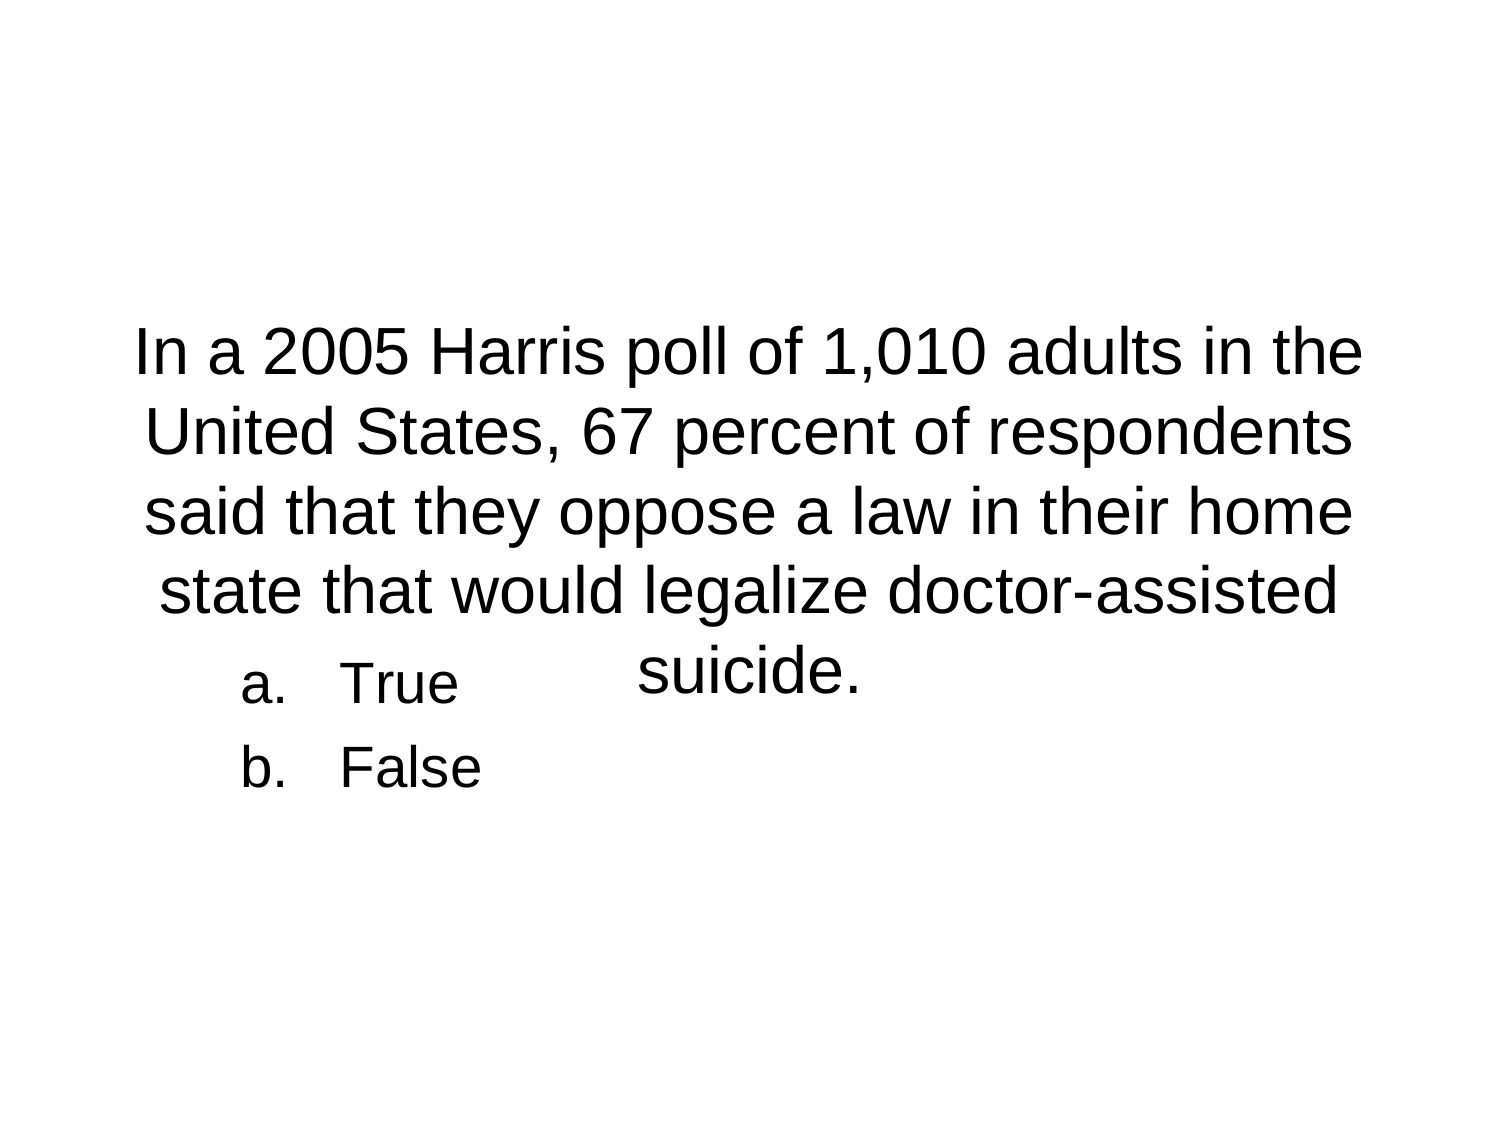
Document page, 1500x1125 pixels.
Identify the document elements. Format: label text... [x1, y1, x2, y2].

subtitle True False [225, 637, 1276, 925]
title In a 2005 Harris poll of 1,010 adults in the United States, 67 percent of respondents said that they oppose a law in their home state that would legalize doctor-assisted suicide. [112, 299, 1388, 542]
